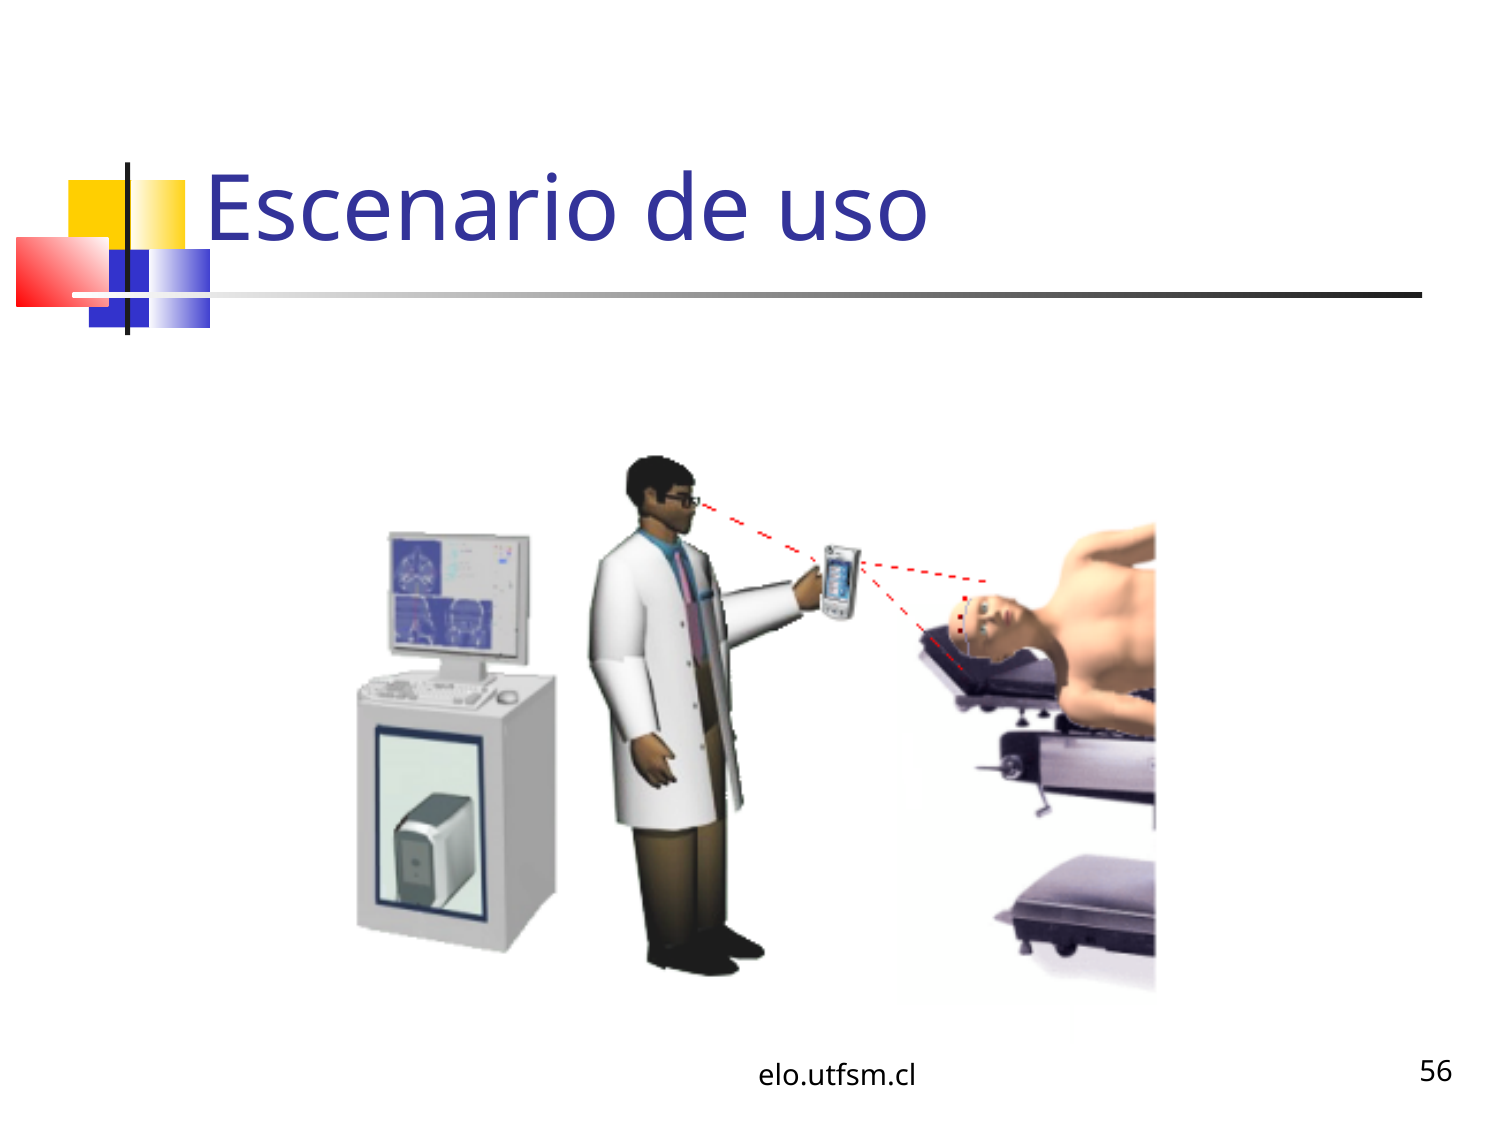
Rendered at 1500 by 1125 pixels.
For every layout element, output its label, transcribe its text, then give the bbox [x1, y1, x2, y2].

picture [270, 378, 1159, 1046]
list [193, 331, 1469, 1007]
title Escenario de uso [188, 35, 1269, 276]
text_box <number> [1155, 1024, 1468, 1100]
text_box elo.utfsm.cl [599, 1046, 1075, 1100]
